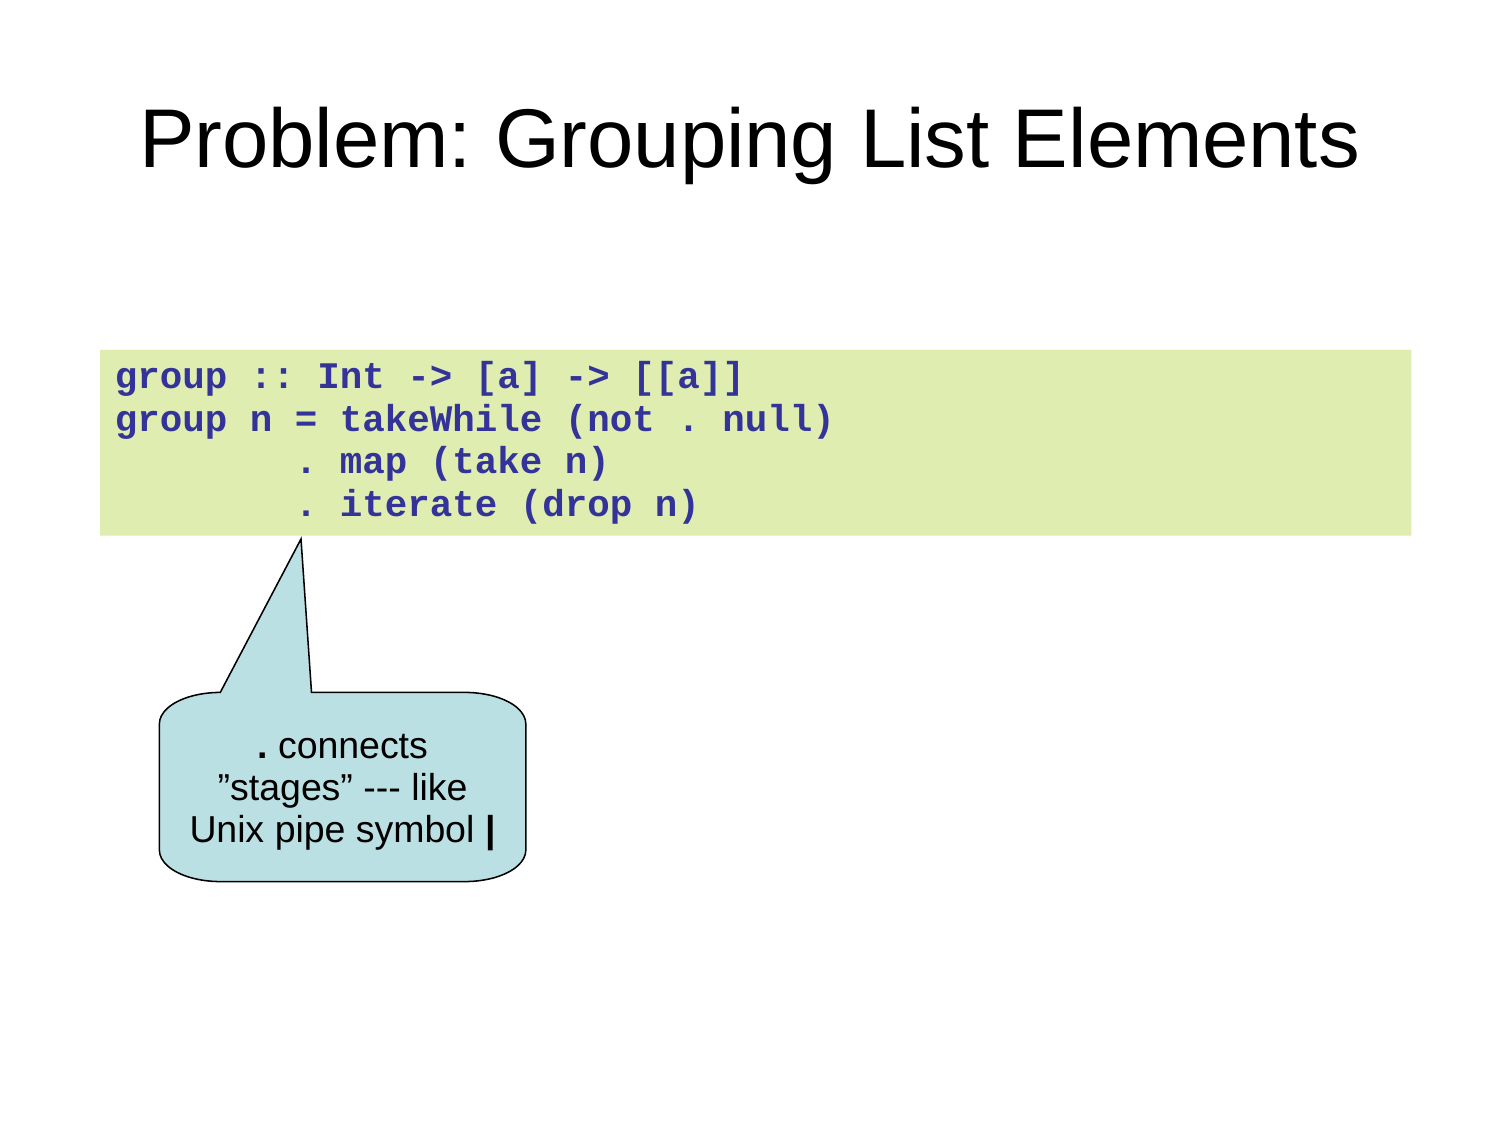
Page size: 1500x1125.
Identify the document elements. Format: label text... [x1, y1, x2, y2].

title Problem: Grouping List Elements [75, 45, 1426, 233]
text_box group :: Int -> [a] -> [[a]] group n = takeWhile (not . null) . map (take n) . iterate (drop n) [100, 349, 1412, 536]
text_box . connects ”stages” --- like Unix pipe symbol | [159, 538, 526, 882]
